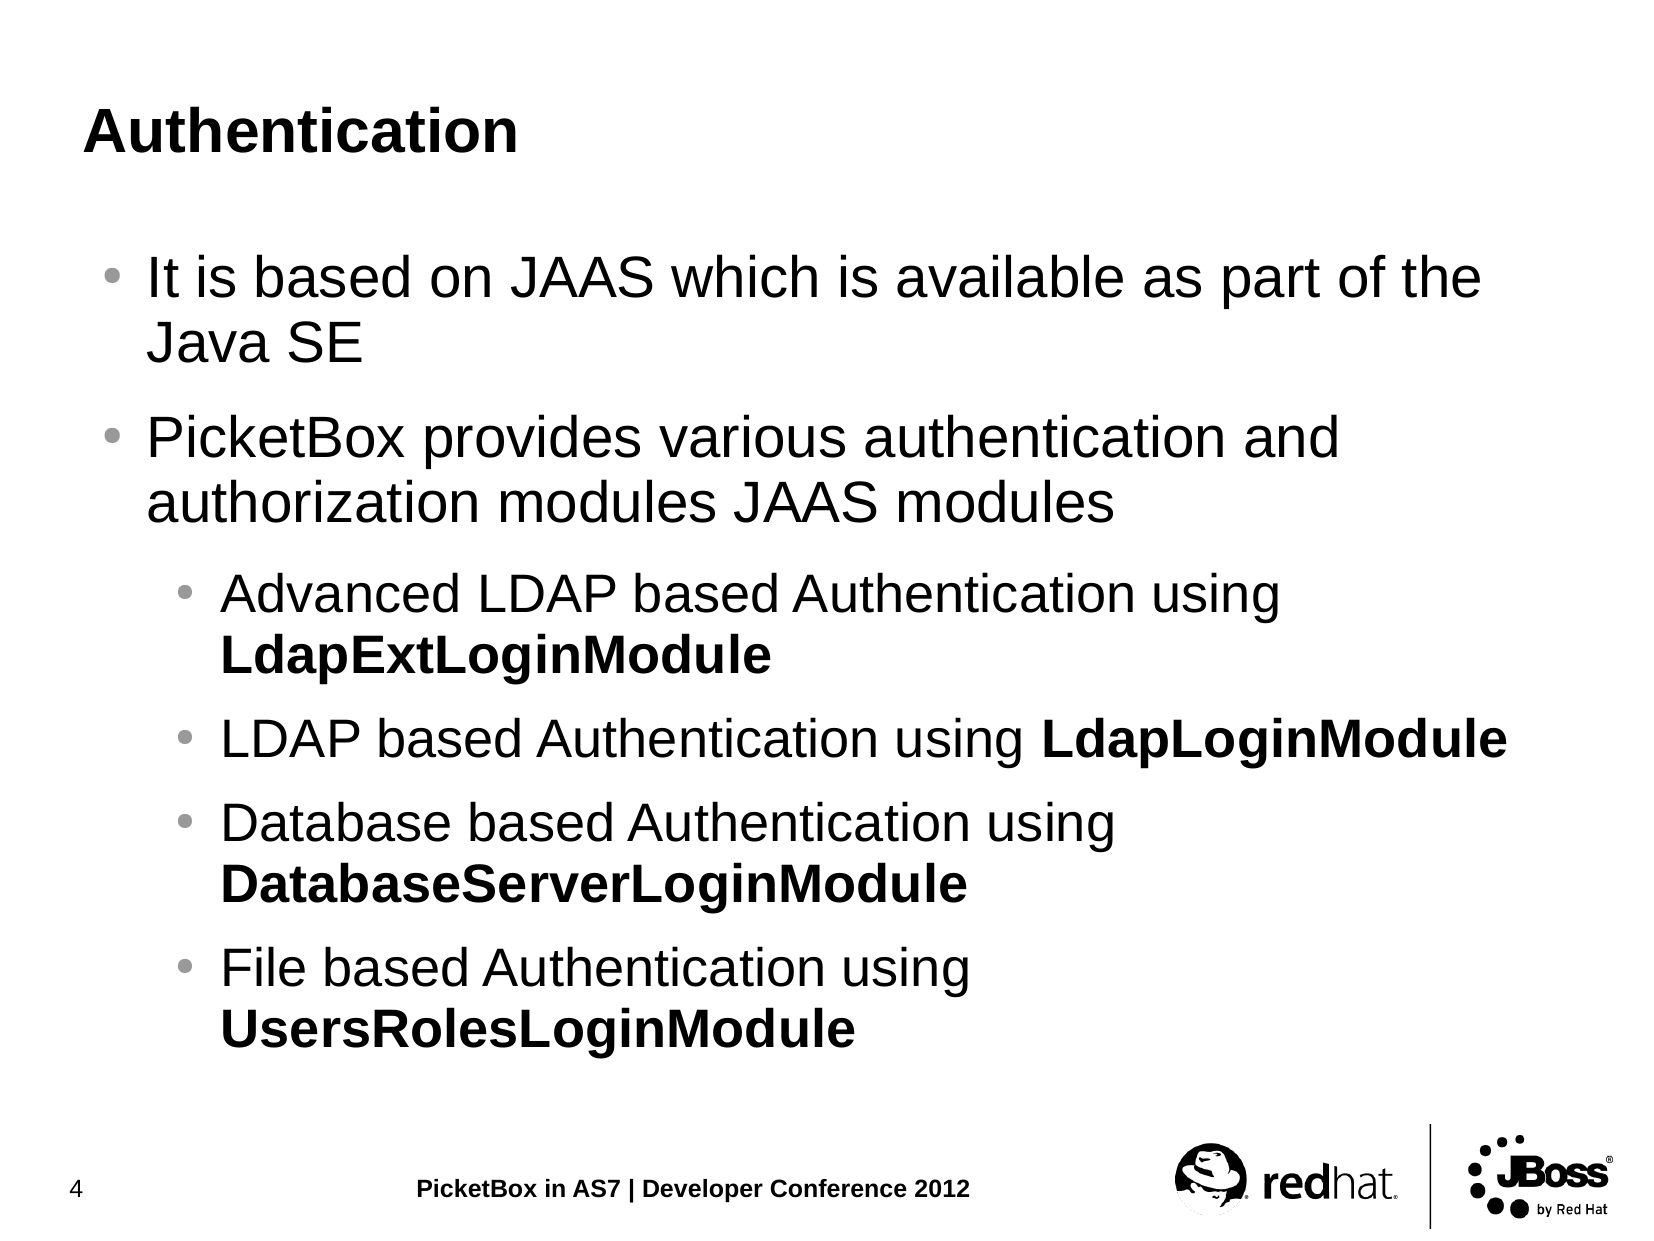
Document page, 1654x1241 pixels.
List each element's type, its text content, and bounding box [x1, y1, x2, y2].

list It is based on JAAS which is available as part of the Java SE PicketBox provides various authentication and authorization modules JAAS modules Advanced LDAP based Authentication using LdapExtLoginModule LDAP based Authentication using LdapLoginModule Database based Authentication using DatabaseServerLoginModule File based Authentication using UsersRolesLoginModule [86, 244, 1576, 1059]
picture [1175, 1124, 1613, 1229]
title Authentication [82, 37, 1571, 226]
